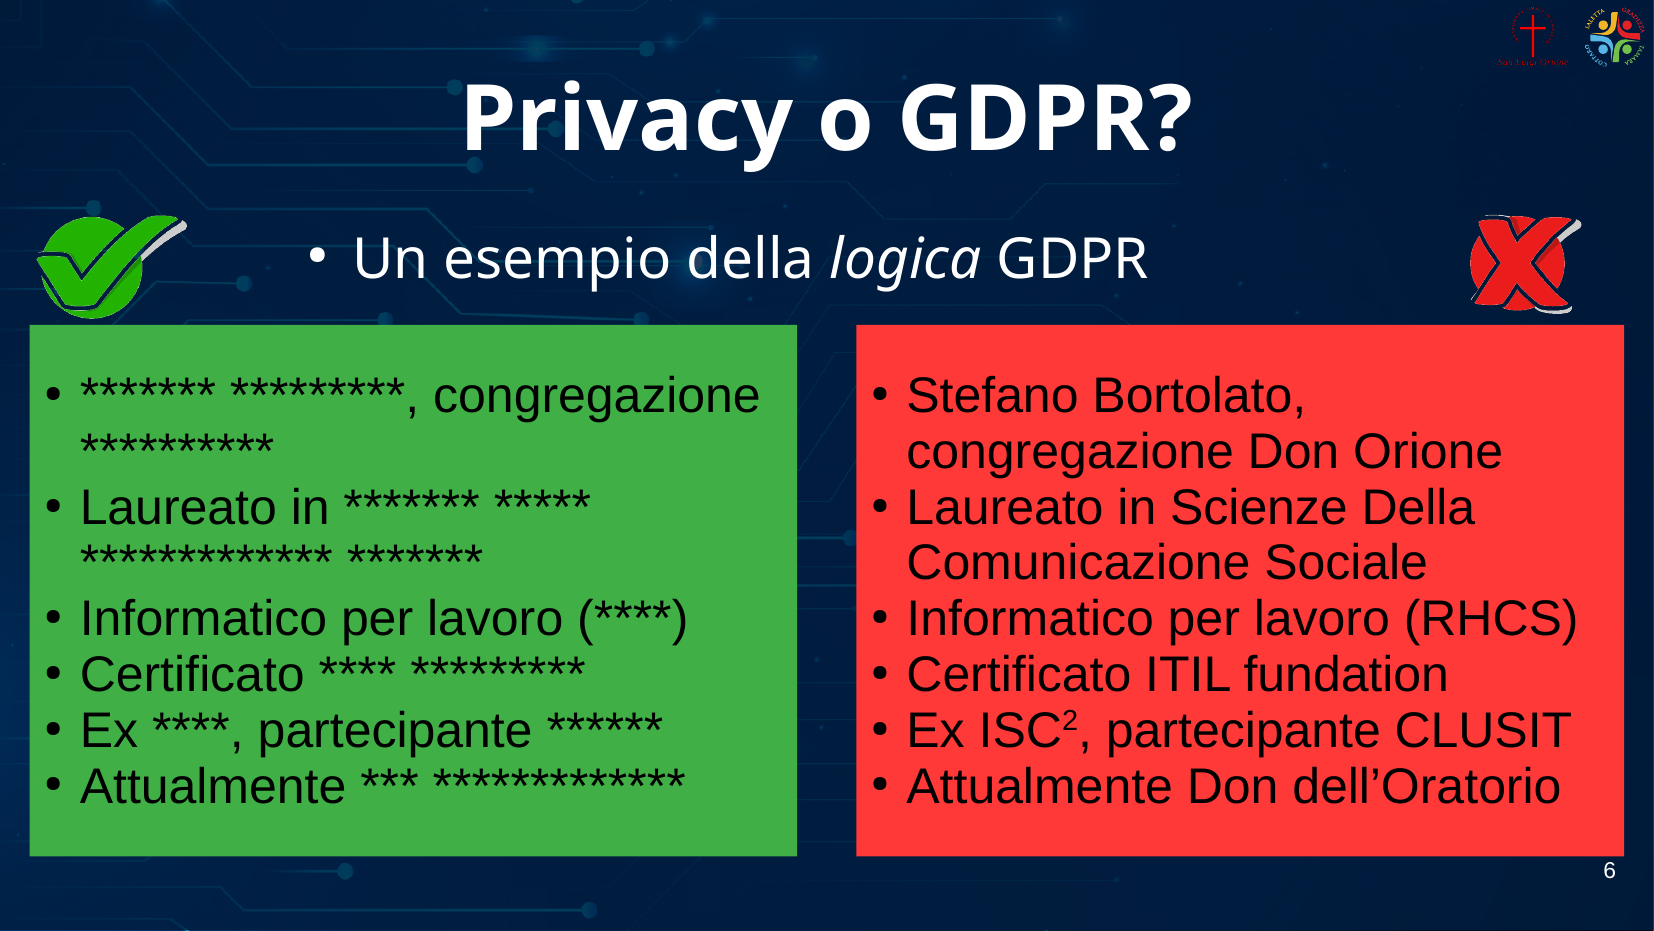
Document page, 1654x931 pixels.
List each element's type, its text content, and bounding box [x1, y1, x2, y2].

picture [29, 206, 191, 325]
list Un esempio della logica GDPR [292, 217, 1362, 296]
picture [1458, 206, 1591, 325]
text_box Stefano Bortolato, congregazione Don Orione Laureato in Scienze Della Comunicazione Sociale Informatico per lavoro (RHCS) Certificato ITIL fundation Ex ISC2, partecipante CLUSIT Attualmente Don dell’Oratorio [856, 324, 1625, 857]
title Privacy o GDPR? [82, 37, 1571, 193]
picture [1498, 7, 1568, 37]
text_box ******* *********, congregazione ********** Laureato in ******* ***** ************* ******* Informatico per lavoro (****) Certificato **** ********* Ex ****, partecipante ****** Attualmente *** ************* [29, 324, 798, 857]
